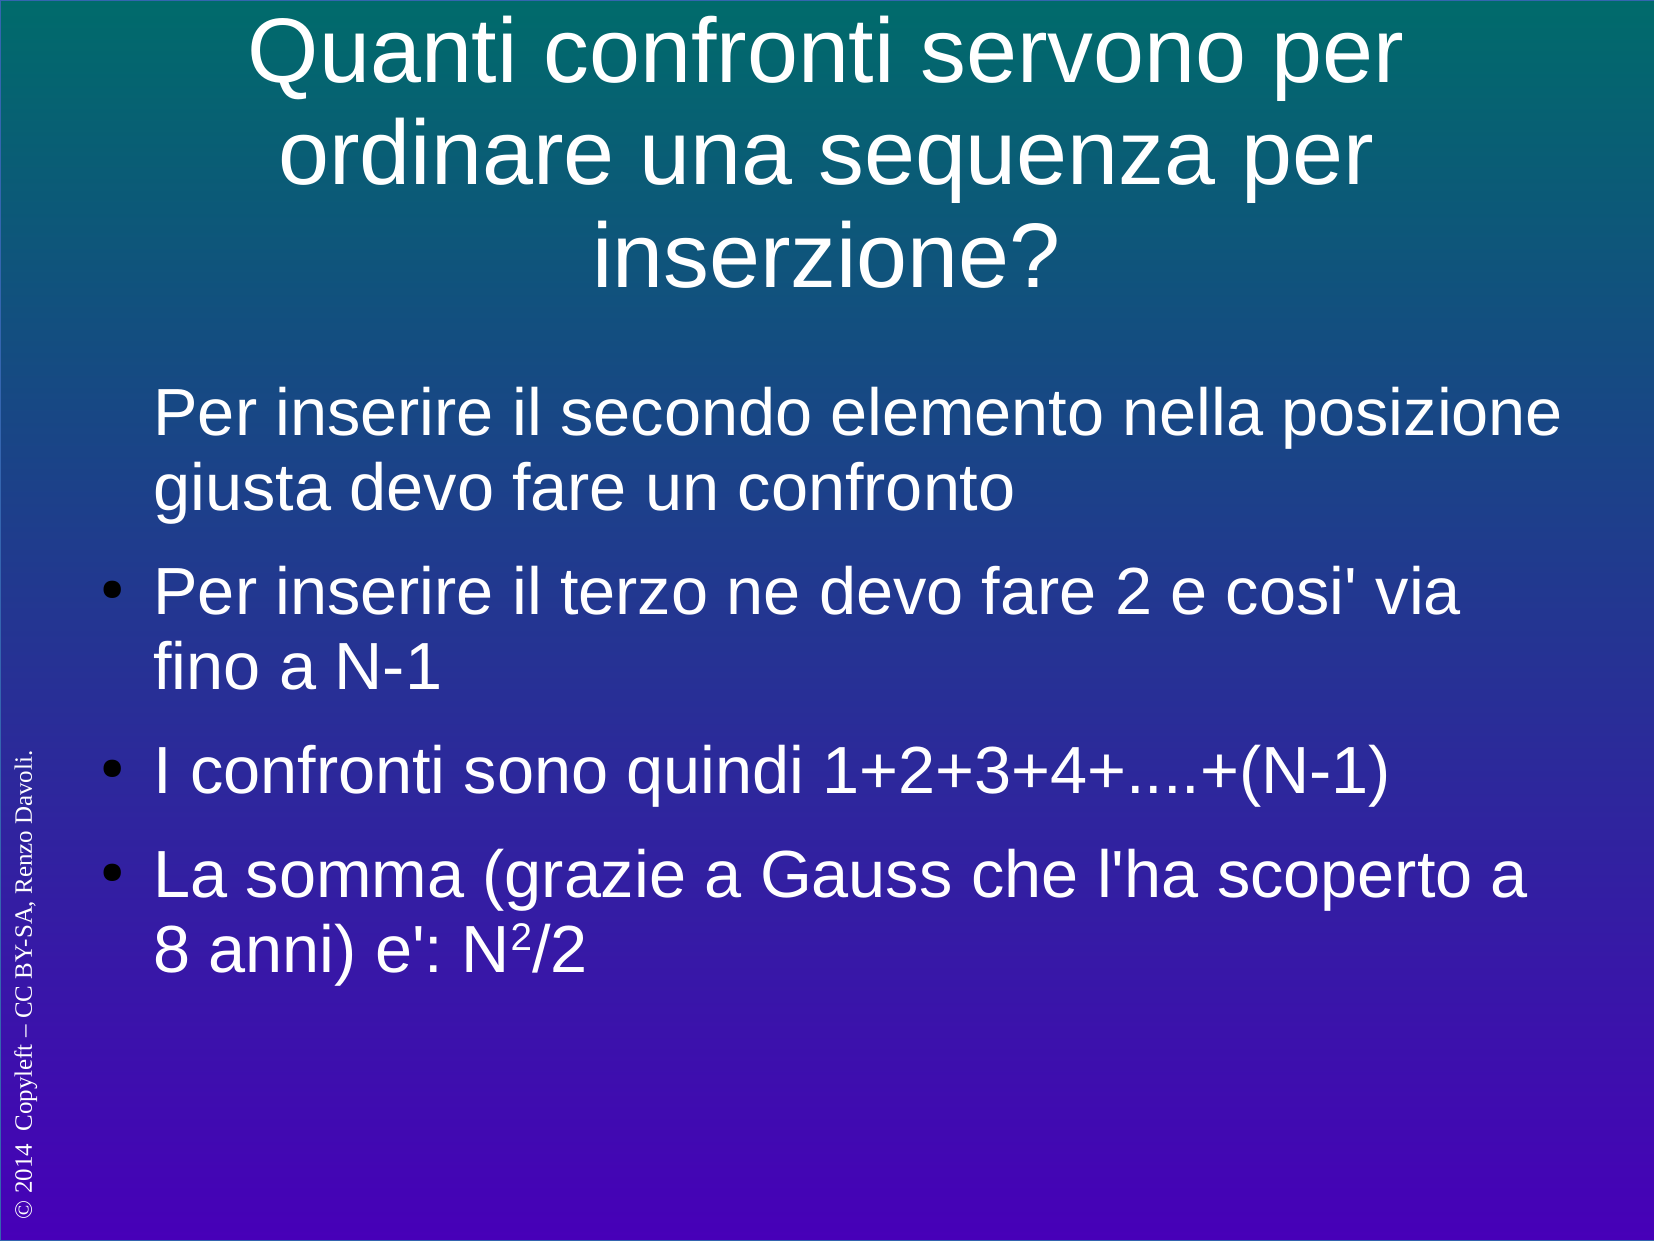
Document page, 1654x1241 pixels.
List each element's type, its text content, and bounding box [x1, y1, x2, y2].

list Per inserire il secondo elemento nella posizione giusta devo fare un confronto Per inserire il terzo ne devo fare 2 e cosi' via fino a N-1 I confronti sono quindi 1+2+3+4+....+(N-1) La somma (grazie a Gauss che l'ha scoperto a 8 anni) e': N2/2 [82, 375, 1571, 1095]
title Quanti confronti servono per ordinare una sequenza per inserzione? [82, 0, 1571, 307]
